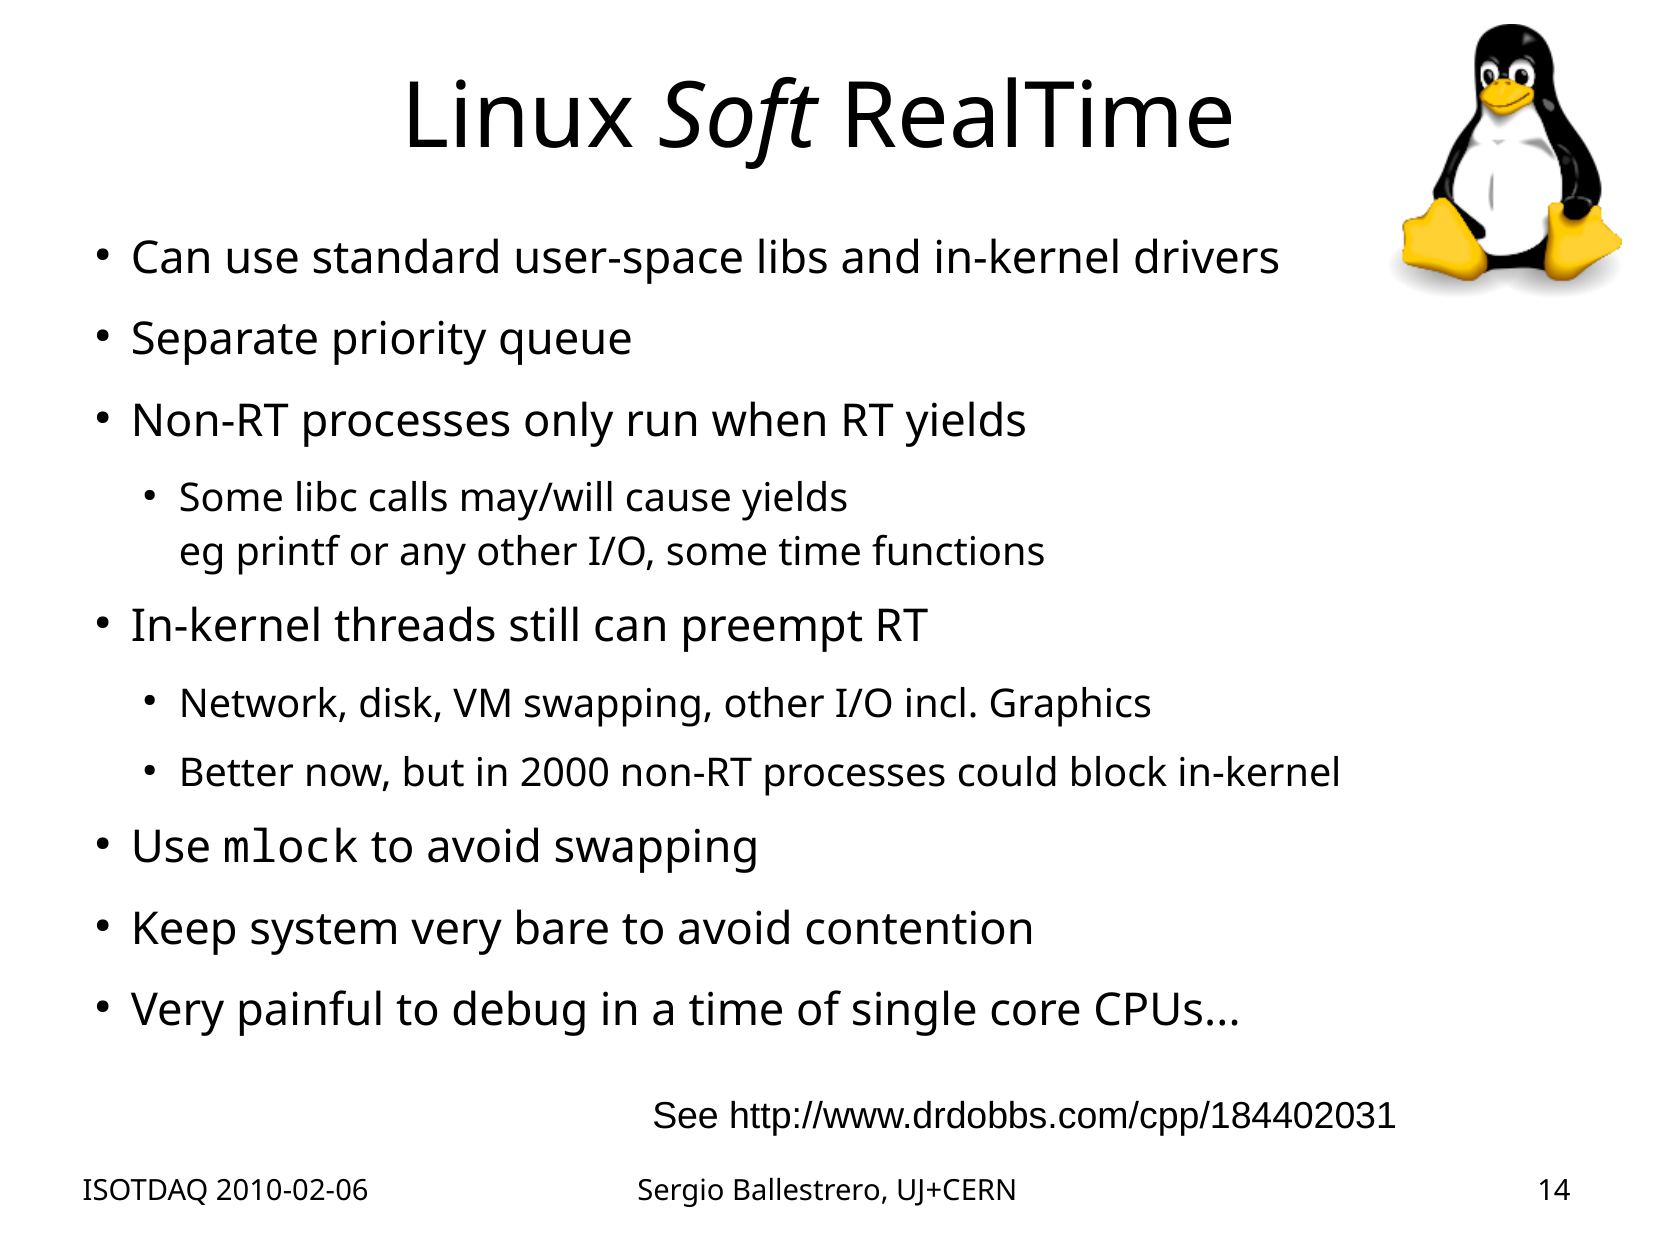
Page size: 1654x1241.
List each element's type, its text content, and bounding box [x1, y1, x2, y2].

text_box See http://www.drdobbs.com/cpp/184402031 [637, 1087, 1426, 1146]
picture [1387, 24, 1622, 301]
title Linux Soft RealTime [75, 37, 1387, 188]
list Can use standard user-space libs and in-kernel drivers Separate priority queue Non-RT processes only run when RT yields Some libc calls may/will cause yields eg printf or any other I/O, some time functions In-kernel threads still can preempt RT Network, disk, VM swapping, other I/O incl. Graphics Better now, but in 2000 non-RT processes could block in-kernel Use mlock to avoid swapping Keep system very bare to avoid contention Very painful to debug in a time of single core CPUs... [82, 225, 1571, 1044]
